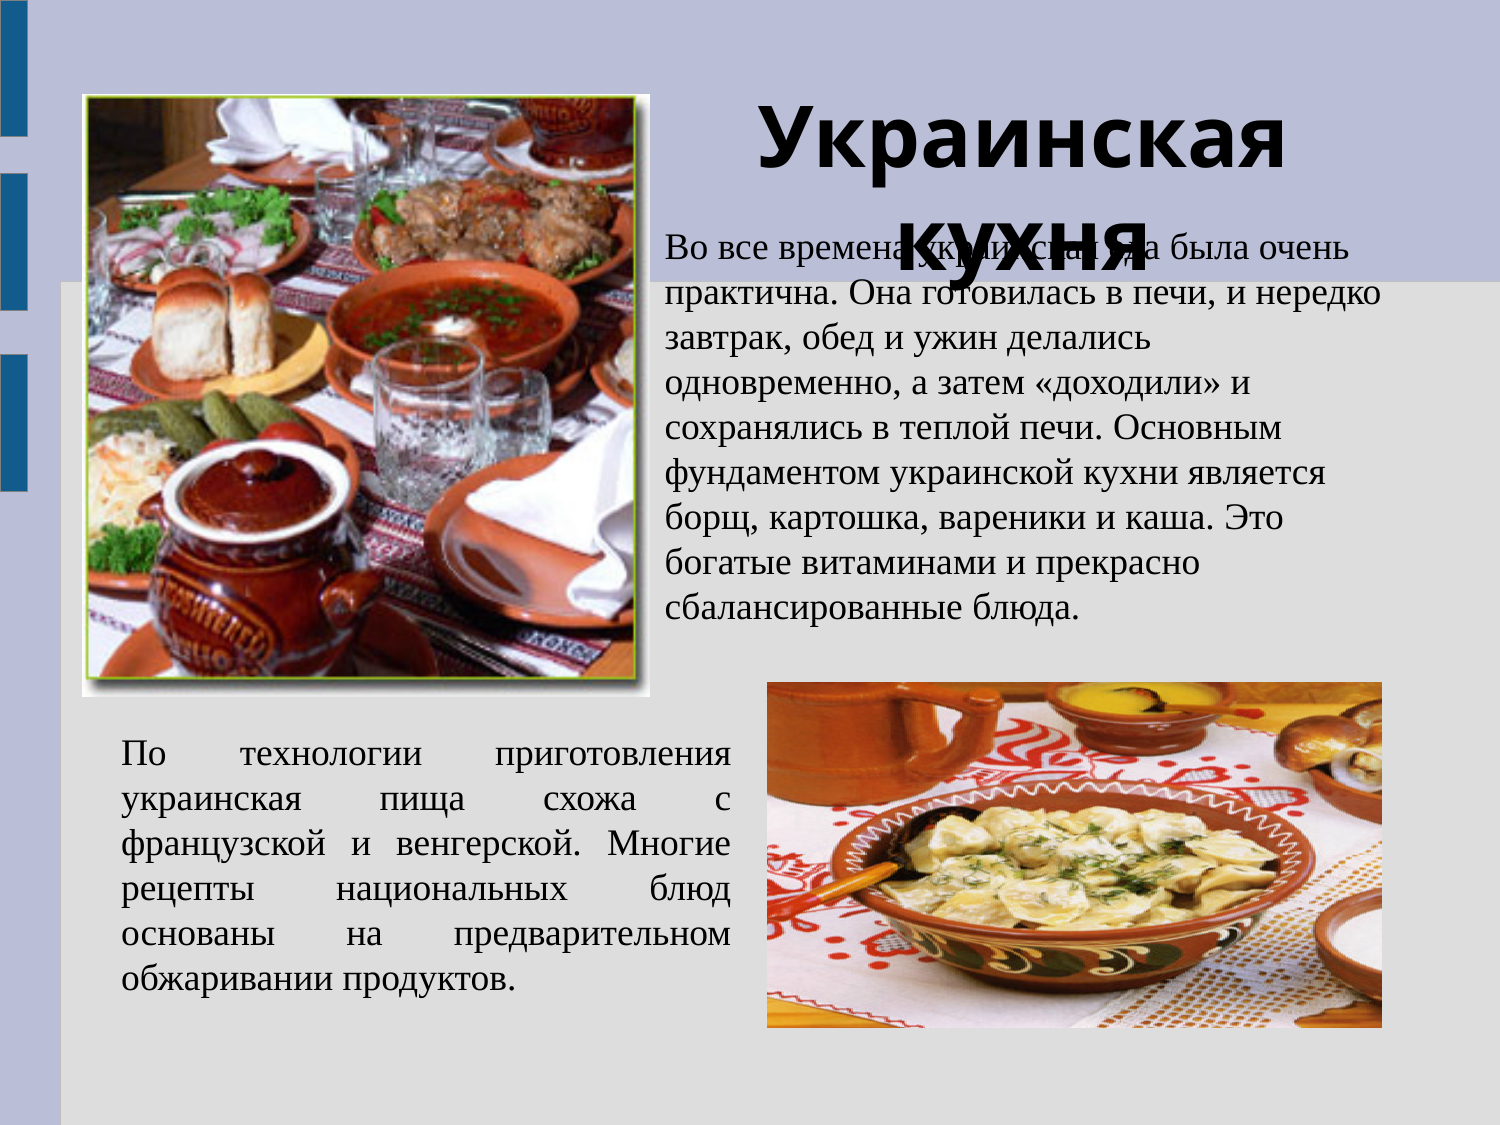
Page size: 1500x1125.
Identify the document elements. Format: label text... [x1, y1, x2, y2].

title Украинская кухня [614, 75, 1434, 213]
picture [767, 682, 1382, 1028]
picture [82, 94, 650, 697]
text_box Во все времена украинская еда была очень практична. Она готовилась в печи, и нередко завтрак, обед и ужин делались одновременно, а затем «доходили» и сохранялись в теплой печи. Основным фундаментом украинской кухни является борщ, картошка, вареники и каша. Это богатые витаминами и прекрасно сбалансированные блюда. [649, 214, 1406, 635]
text_box По технологии приготовления украинская пища схожа с французской и венгерской. Многие рецепты национальных блюд основаны на предварительном обжаривании продуктов. [106, 720, 747, 1006]
